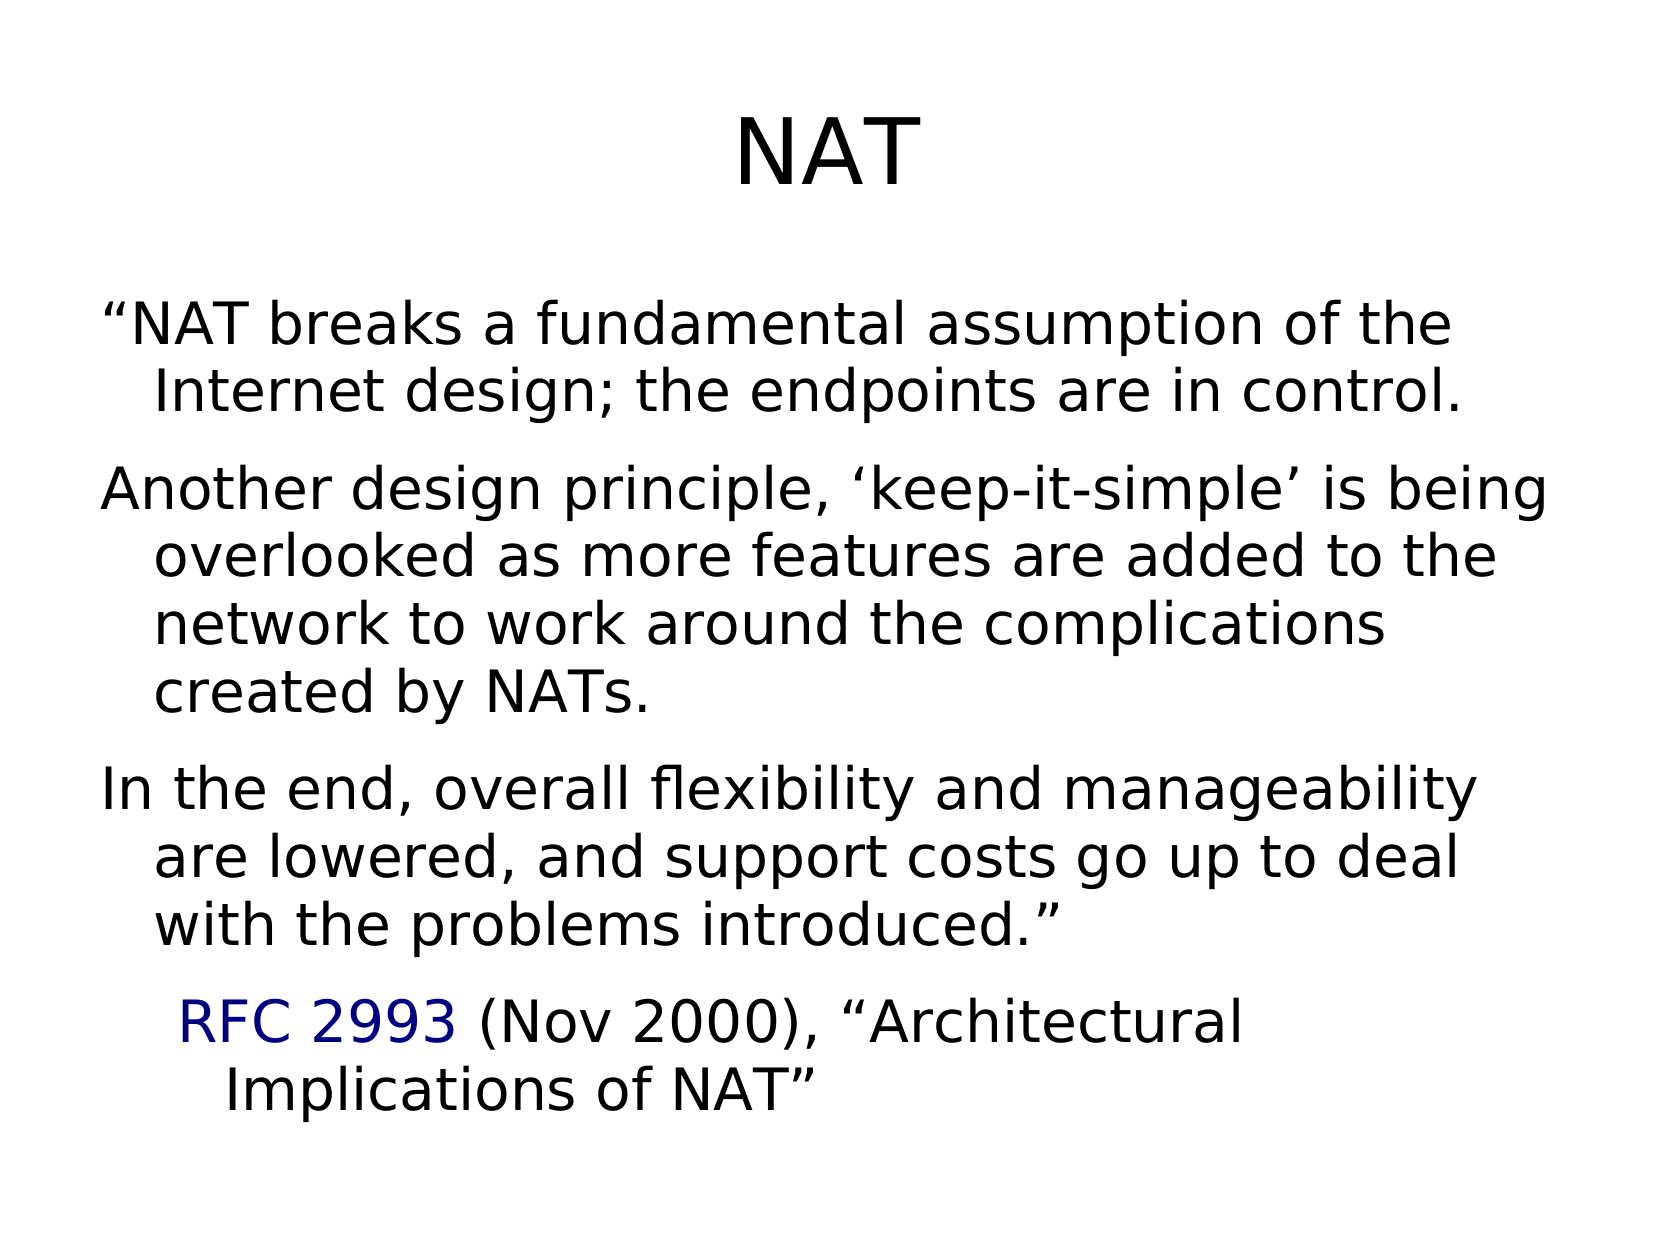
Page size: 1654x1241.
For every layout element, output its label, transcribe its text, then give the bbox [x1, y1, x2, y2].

title NAT [82, 56, 1571, 250]
list “NAT breaks a fundamental assumption of the Internet design; the endpoints are in control. Another design principle, ‘keep-it-simple’ is being overlooked as more features are added to the network to work around the complications created by NATs. In the end, overall flexibility and manageability are lowered, and support costs go up to deal with the problems introduced.” RFC 2993 (Nov 2000), “Architectural Implications of NAT” [82, 290, 1571, 1124]
